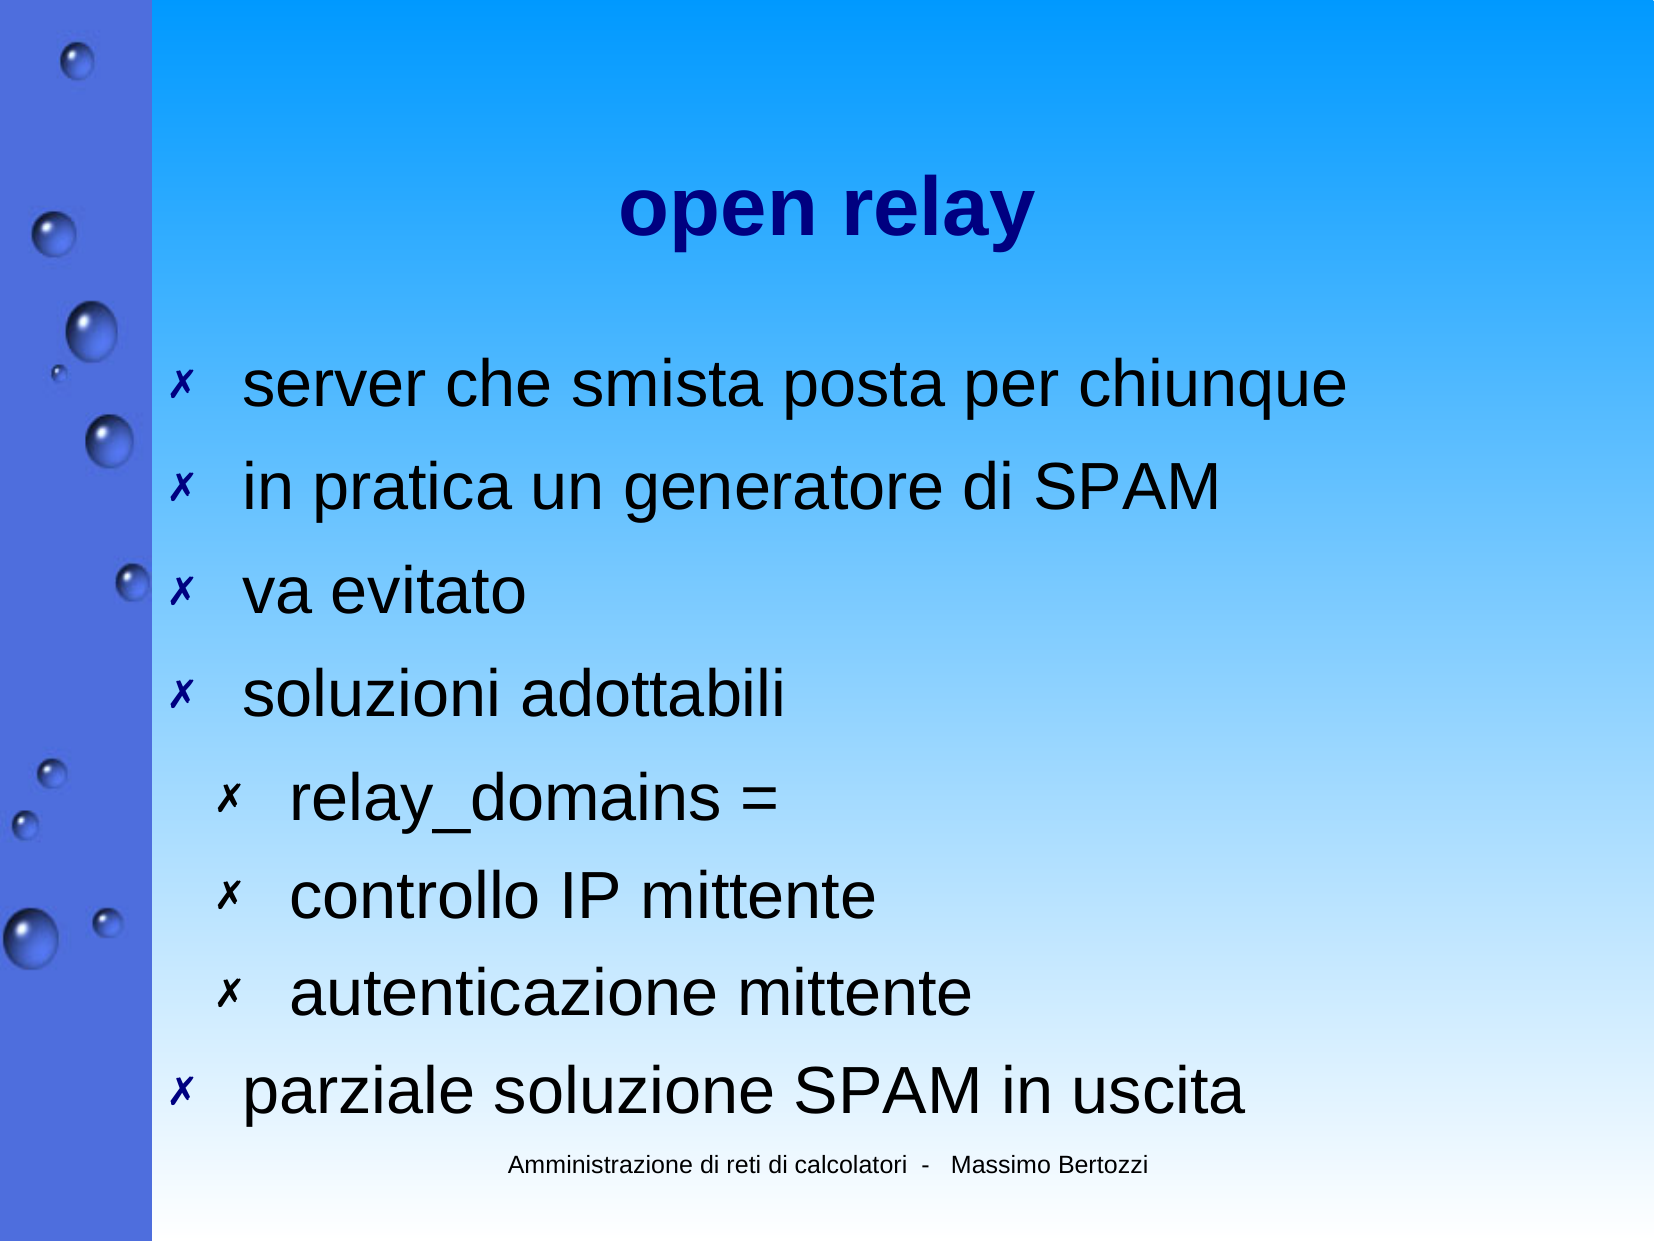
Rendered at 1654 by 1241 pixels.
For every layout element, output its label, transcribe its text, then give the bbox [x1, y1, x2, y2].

picture [0, 0, 152, 1241]
title open relay [121, 102, 1534, 311]
list server che smista posta per chiunque in pratica un generatore di SPAM va evitato soluzioni adottabili relay_domains = controllo IP mittente autenticazione mittente parziale soluzione SPAM in uscita [159, 346, 1572, 1154]
